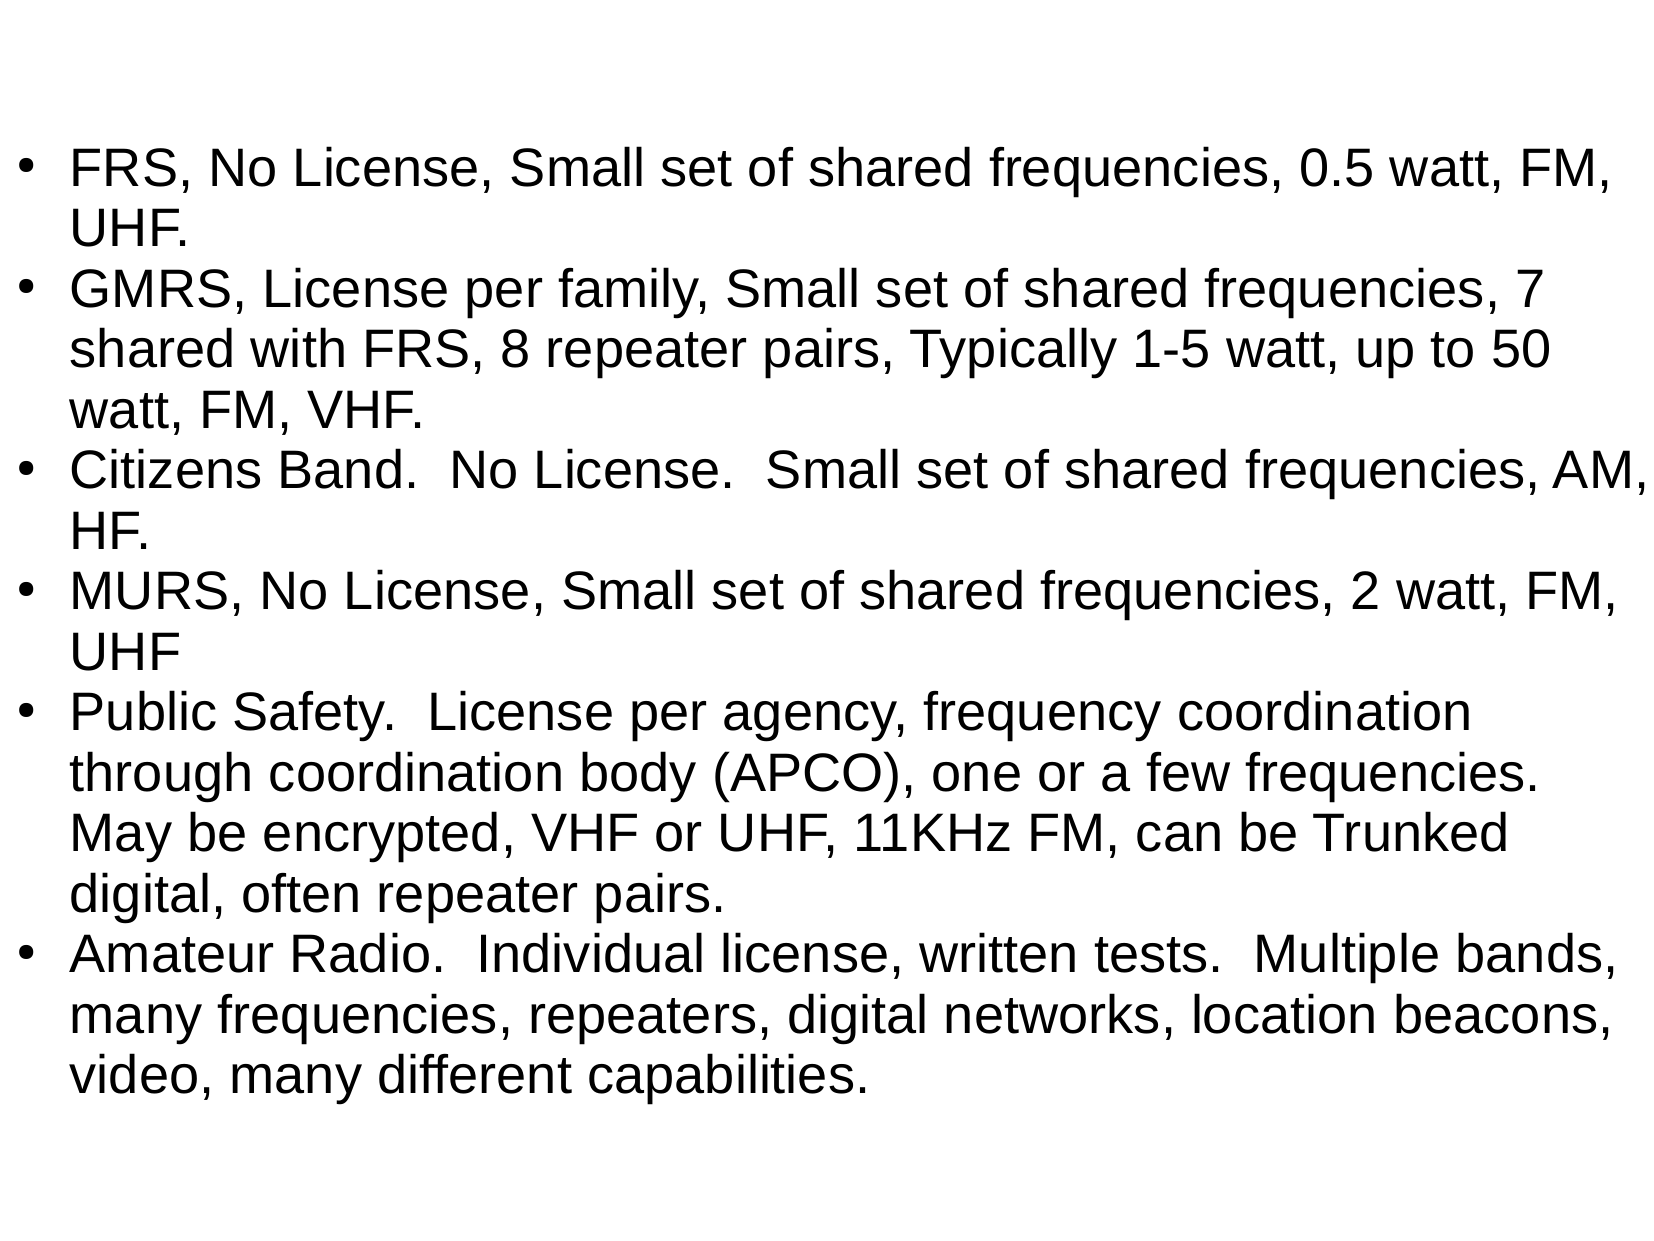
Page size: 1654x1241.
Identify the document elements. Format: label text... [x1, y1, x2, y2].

text_box FRS, No License, Small set of shared frequencies, 0.5 watt, FM, UHF. GMRS, License per family, Small set of shared frequencies, 7 shared with FRS, 8 repeater pairs, Typically 1-5 watt, up to 50 watt, FM, VHF. Citizens Band. No License. Small set of shared frequencies, AM, HF. MURS, No License, Small set of shared frequencies, 2 watt, FM, UHF Public Safety. License per agency, frequency coordination through coordination body (APCO), one or a few frequencies. May be encrypted, VHF or UHF, 11KHz FM, can be Trunked digital, often repeater pairs. Amateur Radio. Individual license, written tests. Multiple bands, many frequencies, repeaters, digital networks, location beacons, video, many different capabilities. [0, 129, 1654, 1113]
